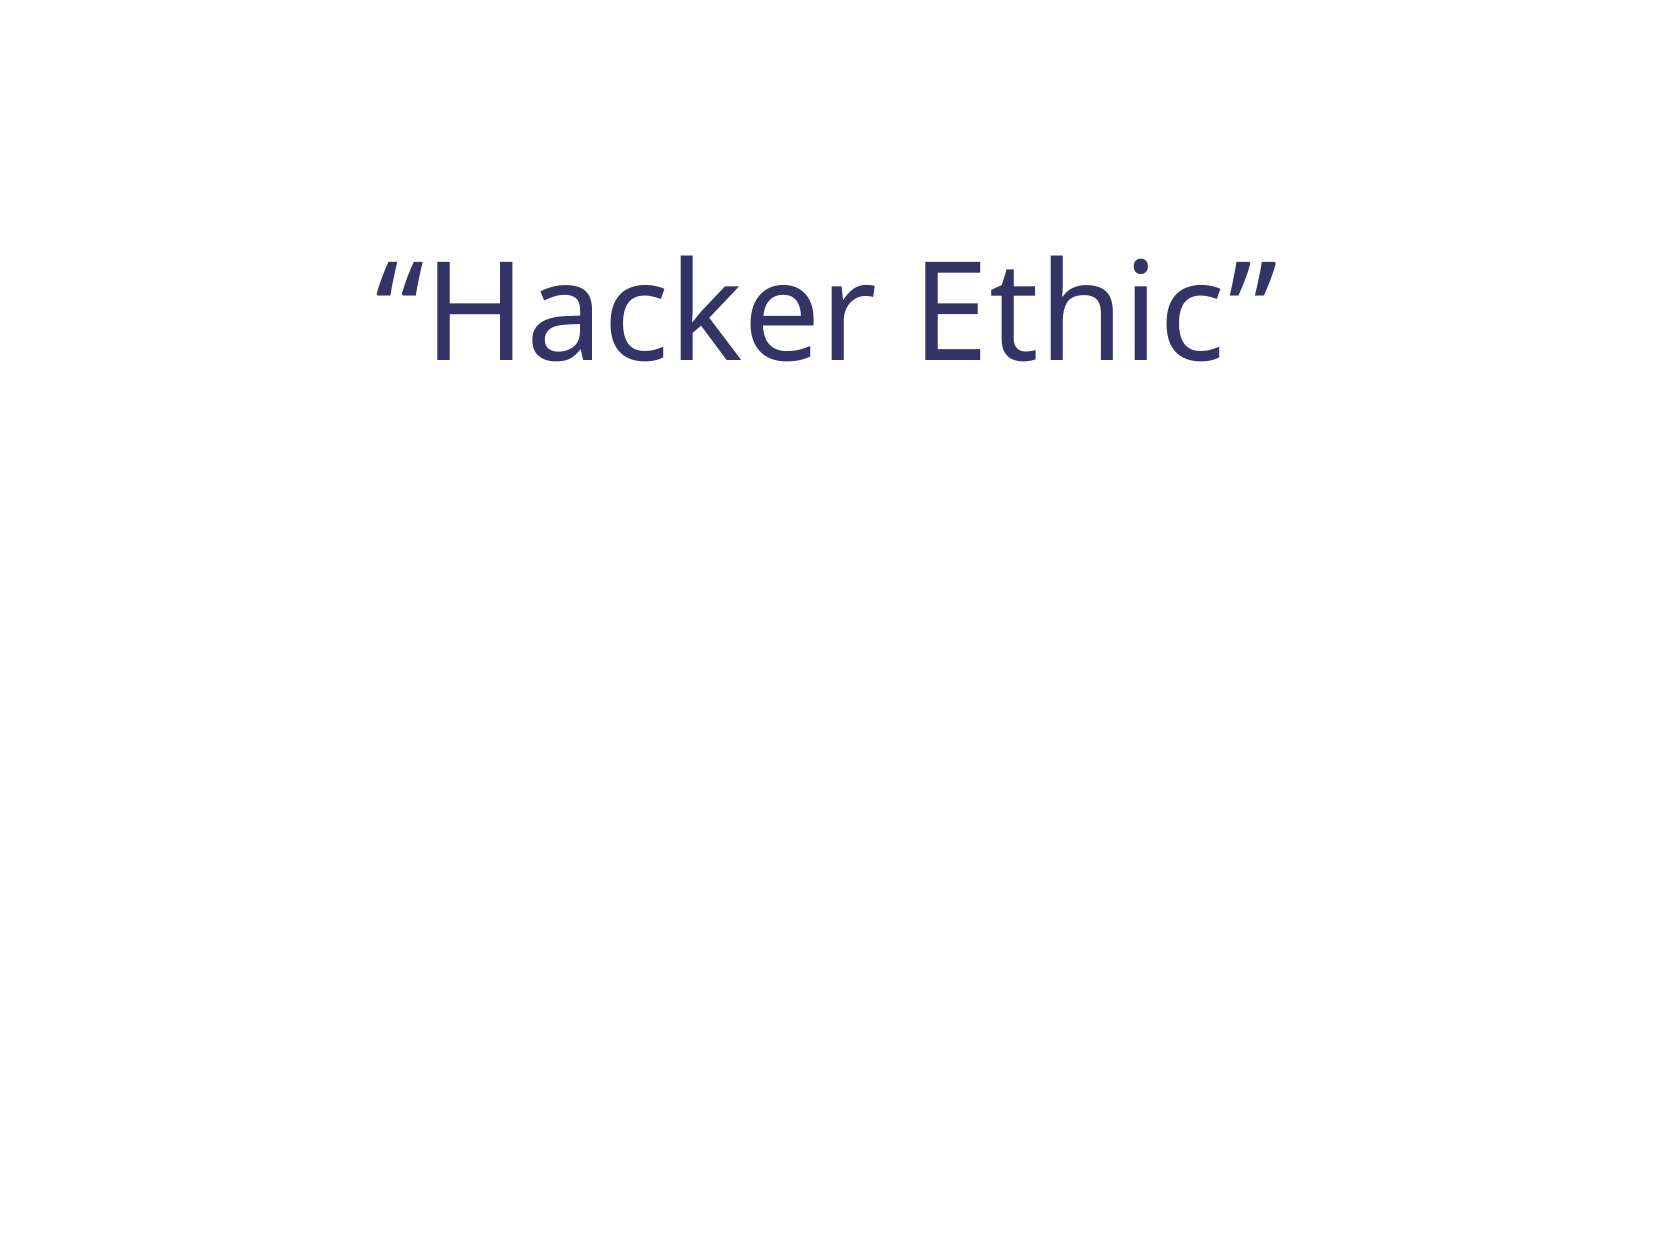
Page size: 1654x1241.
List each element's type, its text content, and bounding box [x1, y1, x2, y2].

title “Hacker Ethic” [82, 223, 1571, 391]
